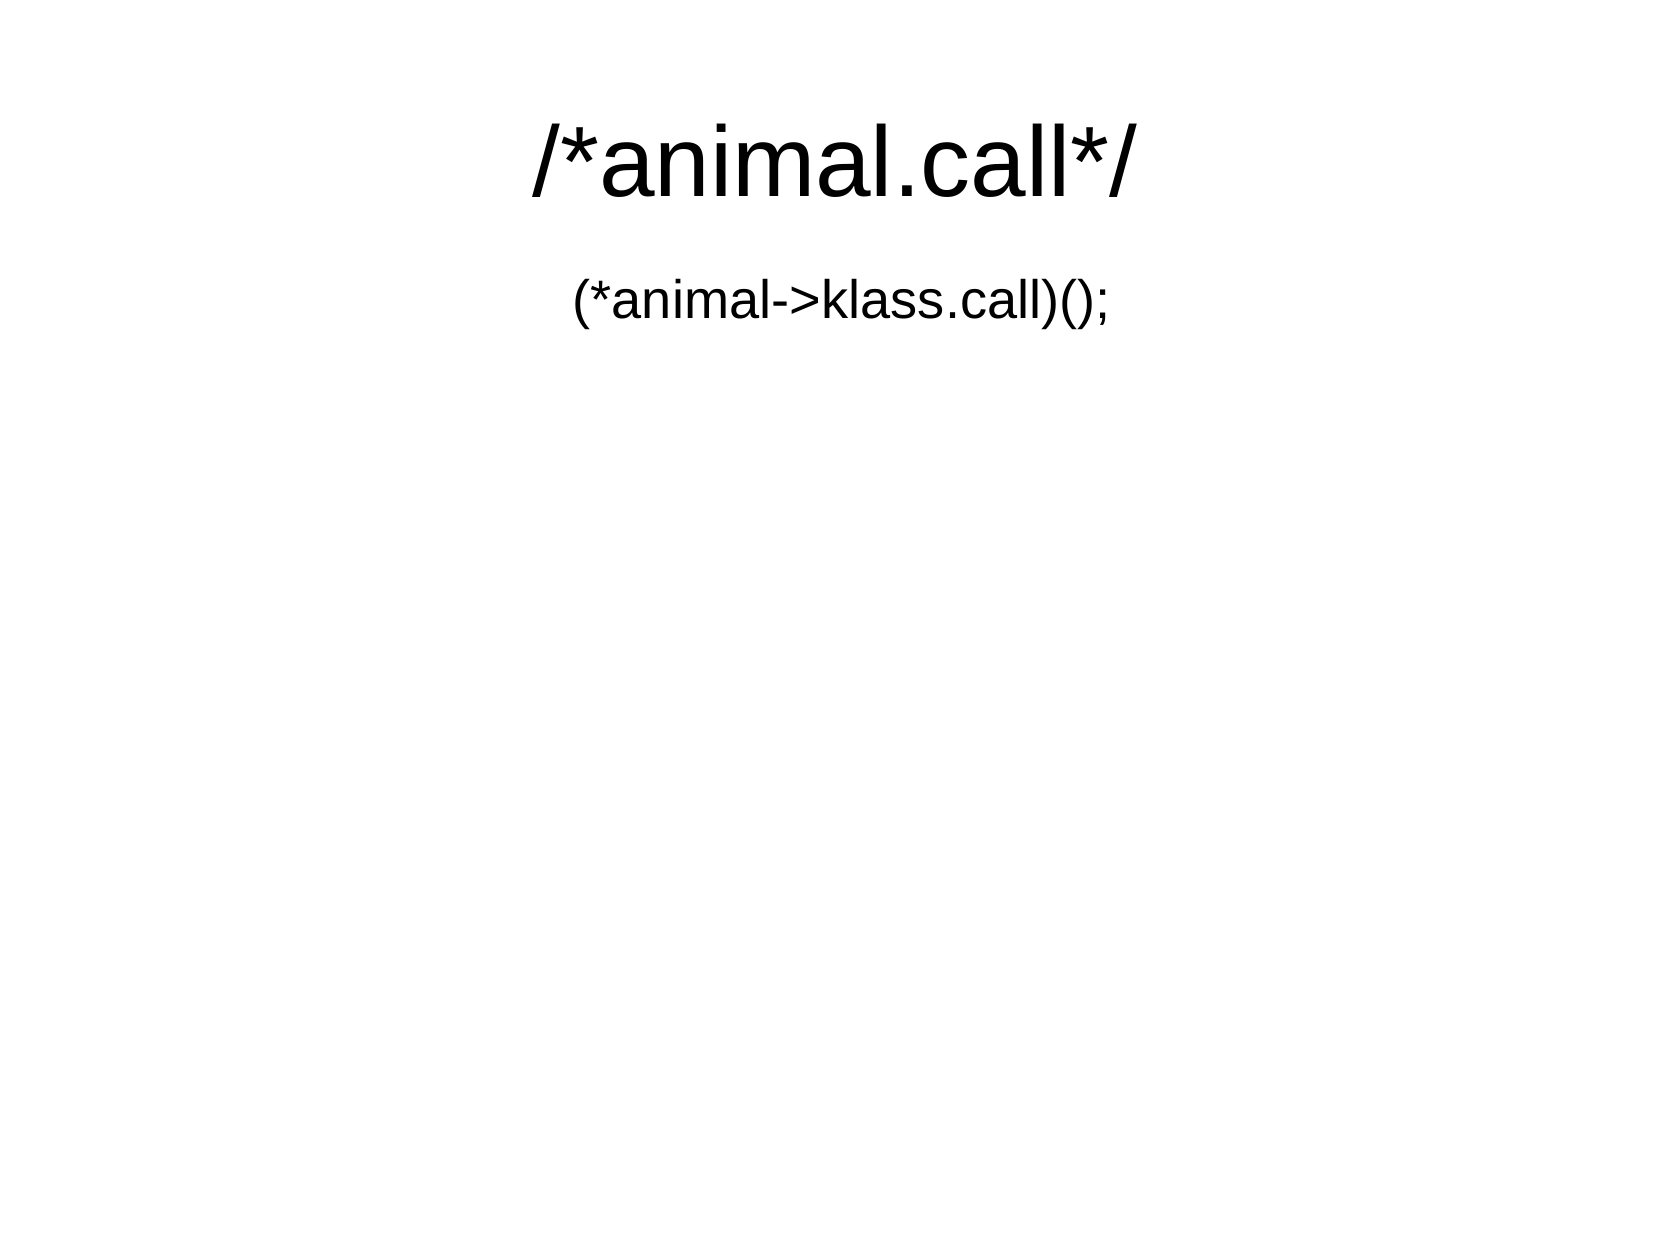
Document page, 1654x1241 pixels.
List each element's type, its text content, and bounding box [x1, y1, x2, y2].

text_box /*animal.call*/ [517, 98, 1153, 226]
text_box (*animal->klass.call)(); [558, 262, 1127, 338]
